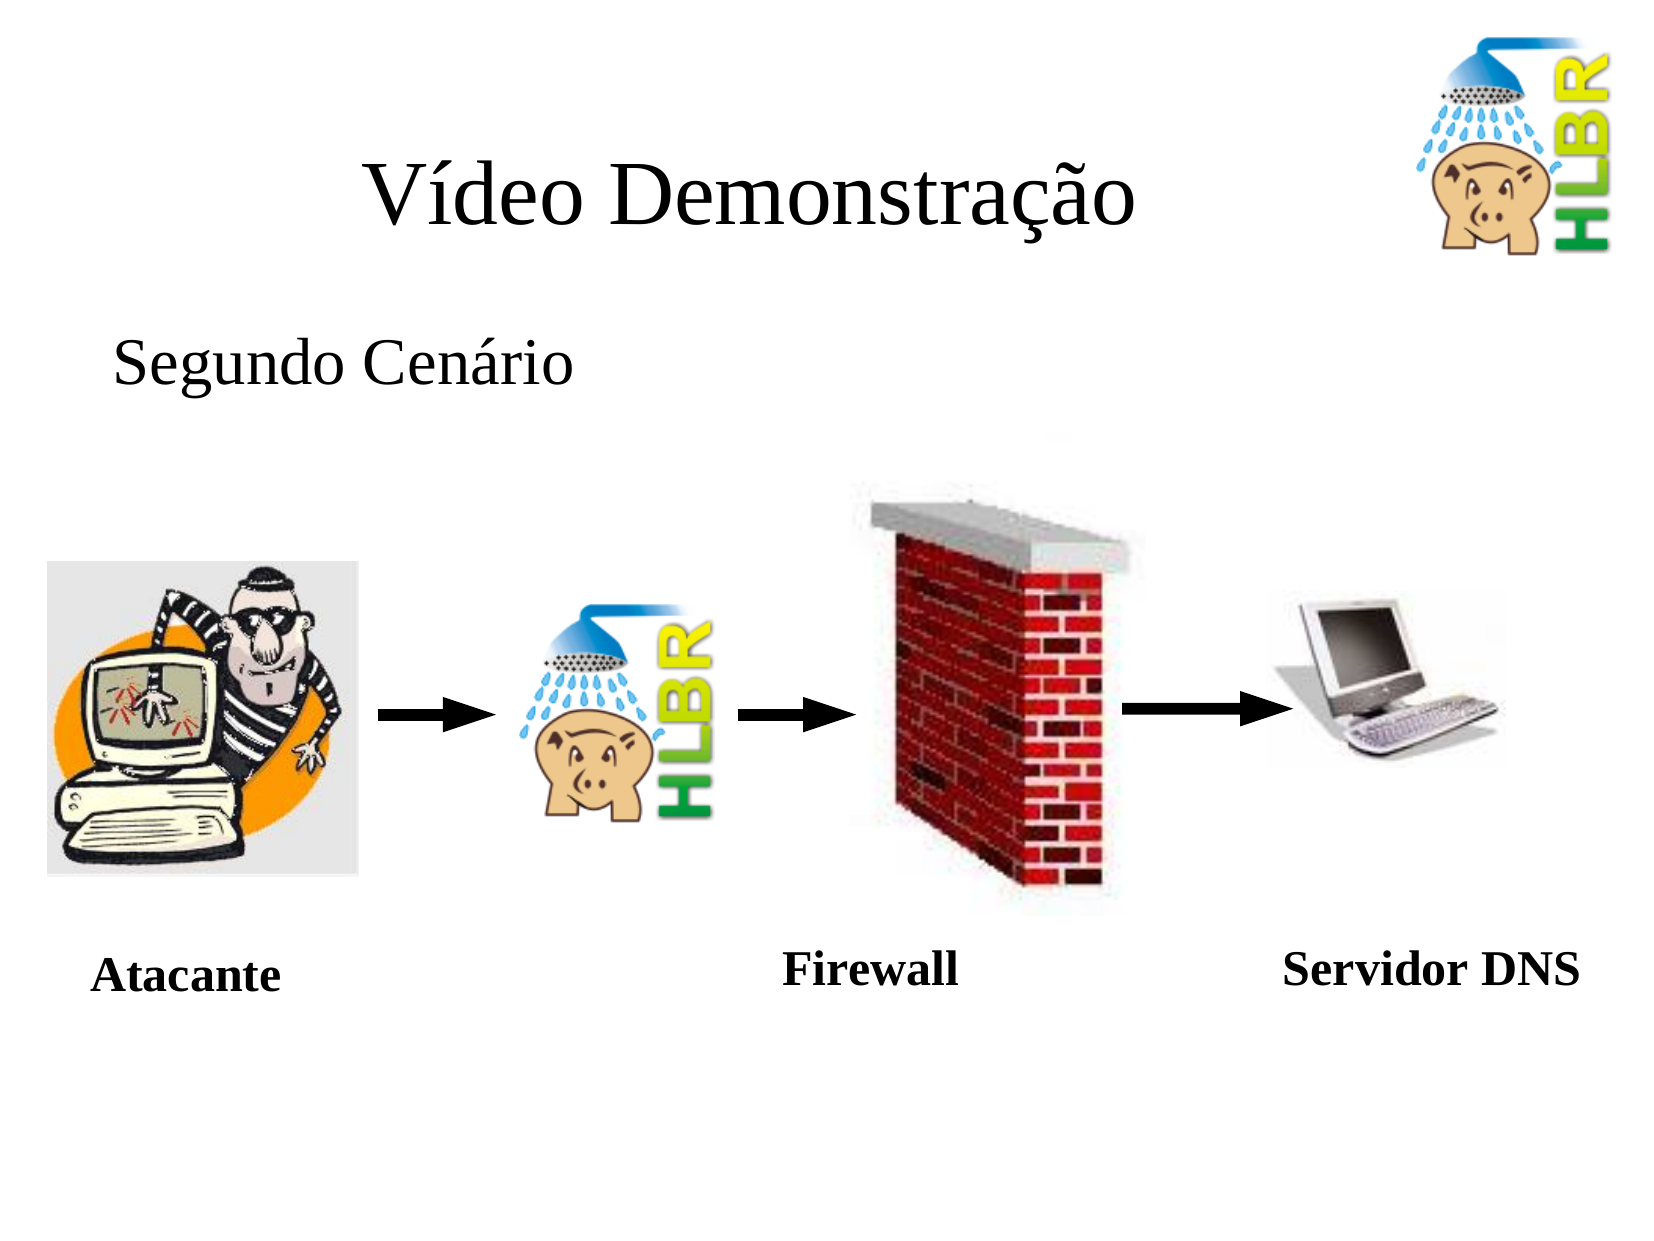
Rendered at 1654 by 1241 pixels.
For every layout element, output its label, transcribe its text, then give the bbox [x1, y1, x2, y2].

text_box Servidor DNS [1240, 933, 1625, 1005]
picture [1416, 37, 1612, 260]
text_box Atacante [64, 939, 308, 1010]
picture [1266, 590, 1506, 768]
picture [47, 561, 359, 877]
list Segundo Cenário [112, 324, 1388, 1020]
text_box Firewall [679, 933, 1063, 1004]
title Vídeo Demonstração [112, 76, 1388, 312]
picture [519, 604, 715, 827]
